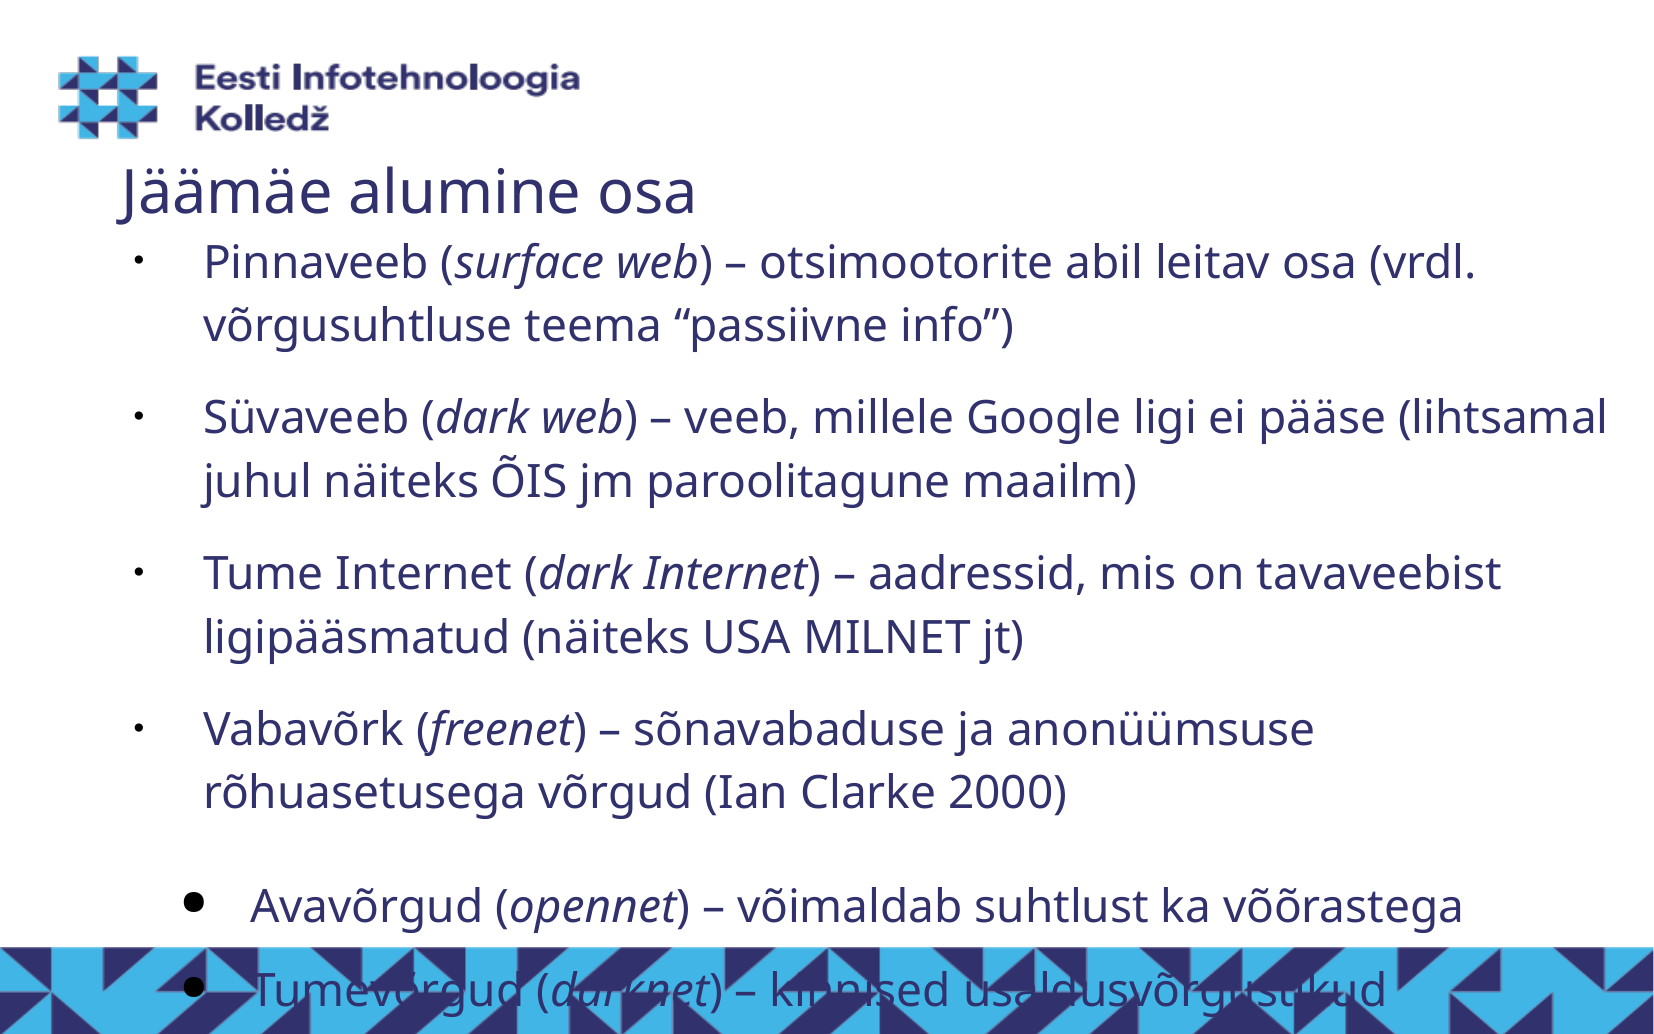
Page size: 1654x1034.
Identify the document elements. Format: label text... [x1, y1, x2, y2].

list Pinnaveeb (surface web) – otsimootorite abil leitav osa (vrdl. võrgusuhtluse teema “passiivne info”) Süvaveeb (dark web) – veeb, millele Google ligi ei pääse (lihtsamal juhul näiteks ÕIS jm paroolitagune maailm) Tume Internet (dark Internet) – aadressid, mis on tavaveebist ligipääsmatud (näiteks USA MILNET jt) Vabavõrk (freenet) – sõnavabaduse ja anonüümsuse rõhuasetusega võrgud (Ian Clarke 2000) Avavõrgud (opennet) – võimaldab suhtlust ka võõrastega Tumevõrgud (darknet) – kinnised usaldusvõrgustikud [121, 228, 1619, 932]
title Jäämäe alumine osa [121, 103, 1534, 228]
